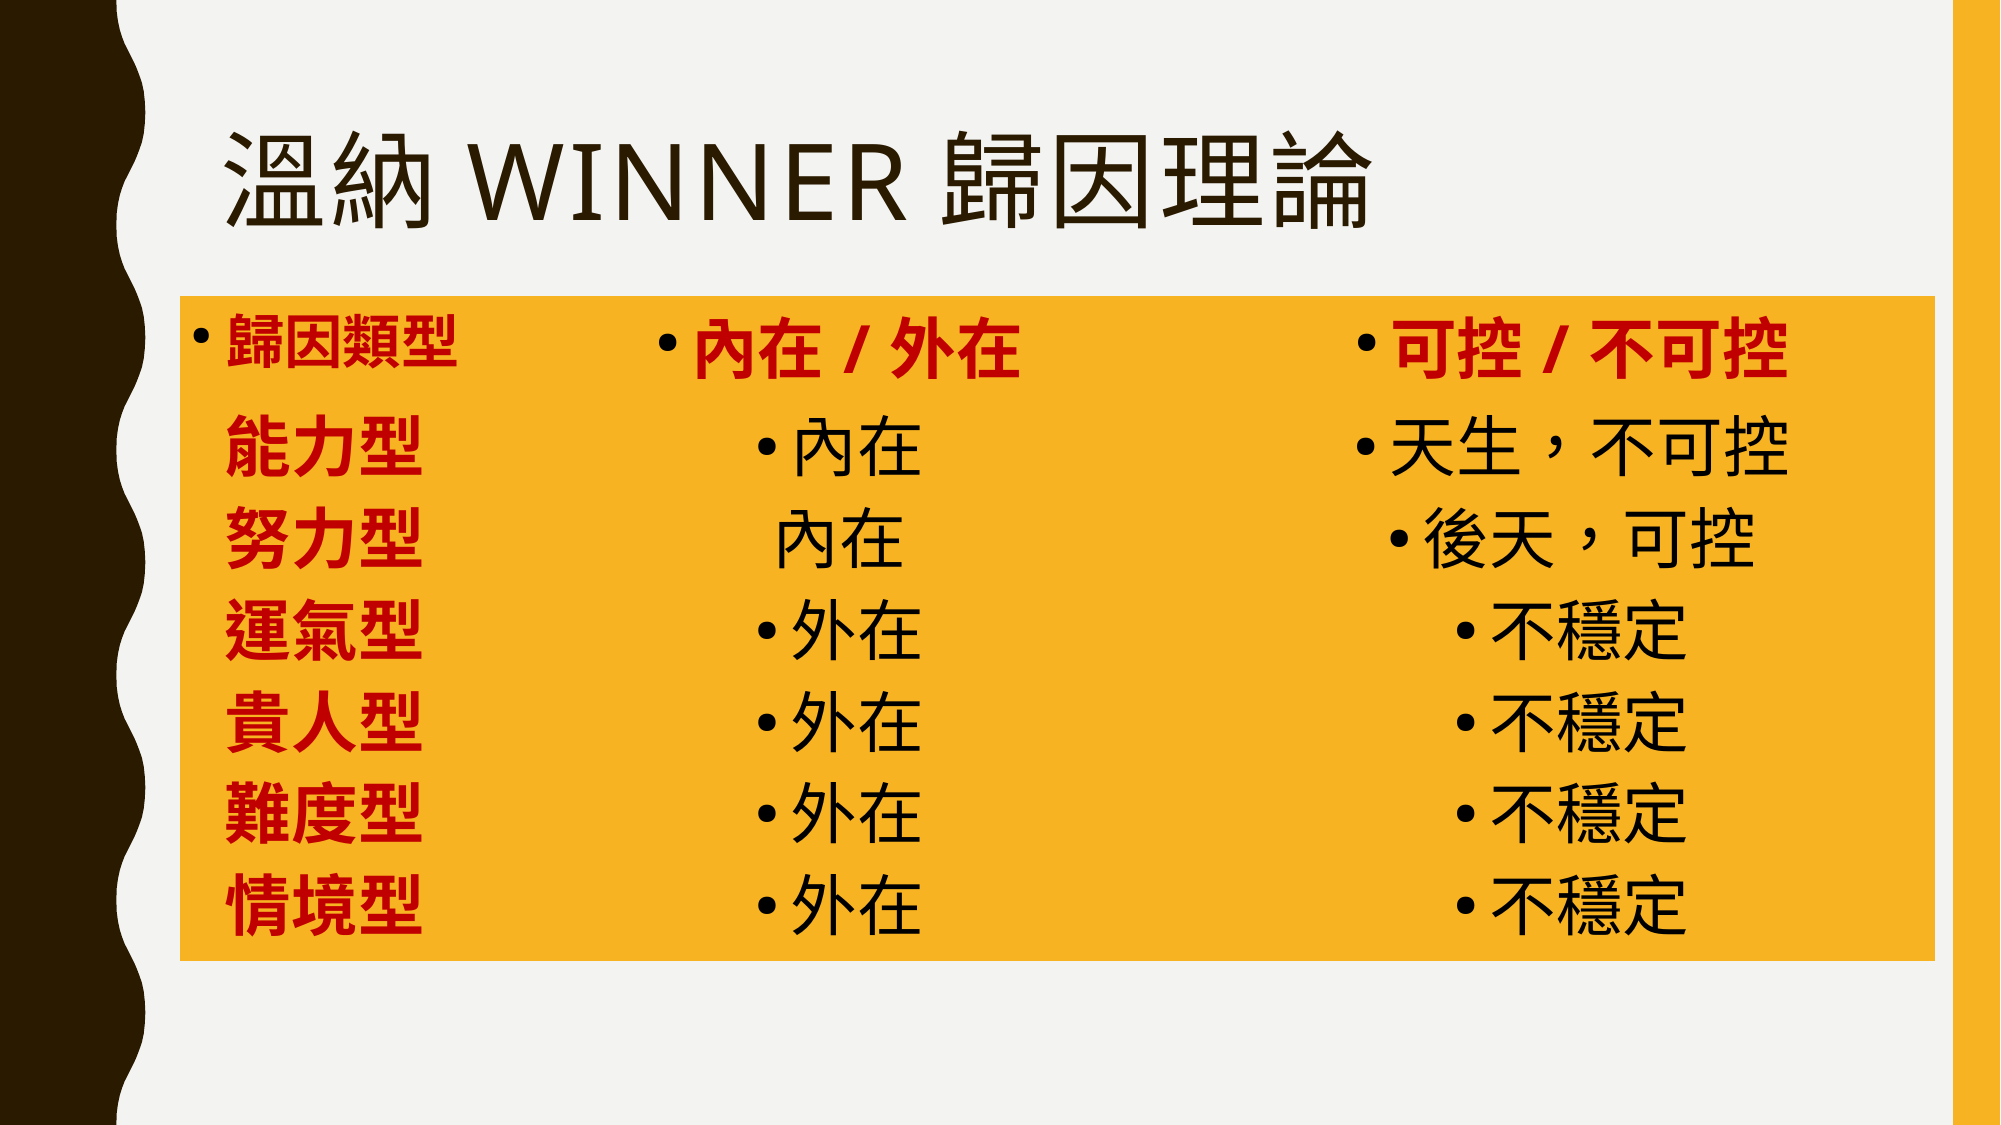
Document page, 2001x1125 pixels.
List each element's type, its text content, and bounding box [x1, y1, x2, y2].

table_cell 貴人型 [180, 685, 470, 777]
table_cell 難度型 [180, 777, 470, 869]
table_header 可控/不可控 [1209, 296, 1935, 410]
table_header 內在/外在 [470, 296, 1209, 410]
table_cell 不穩定 [1209, 685, 1935, 777]
table_cell 不穩定 [1209, 593, 1935, 685]
table_cell 後天，可控 [1209, 502, 1935, 593]
table_cell 不穩定 [1209, 869, 1935, 961]
table_header 歸因類型 [180, 296, 470, 410]
table_cell 能力型 [180, 410, 470, 502]
table_cell 外在 [470, 777, 1209, 869]
table_cell 天生，不可控 [1209, 410, 1935, 502]
table_cell 努力型 [180, 502, 470, 593]
table_cell 情境型 [180, 869, 470, 961]
table_cell 外在 [470, 593, 1209, 685]
table_cell 內在 [470, 502, 1209, 593]
table_cell 內在 [470, 410, 1209, 502]
table_cell 外在 [470, 869, 1209, 961]
title 溫納winner歸因理論 [205, 121, 1876, 296]
table_cell 運氣型 [180, 593, 470, 685]
table_cell 外在 [470, 685, 1209, 777]
table_cell 不穩定 [1209, 777, 1935, 869]
